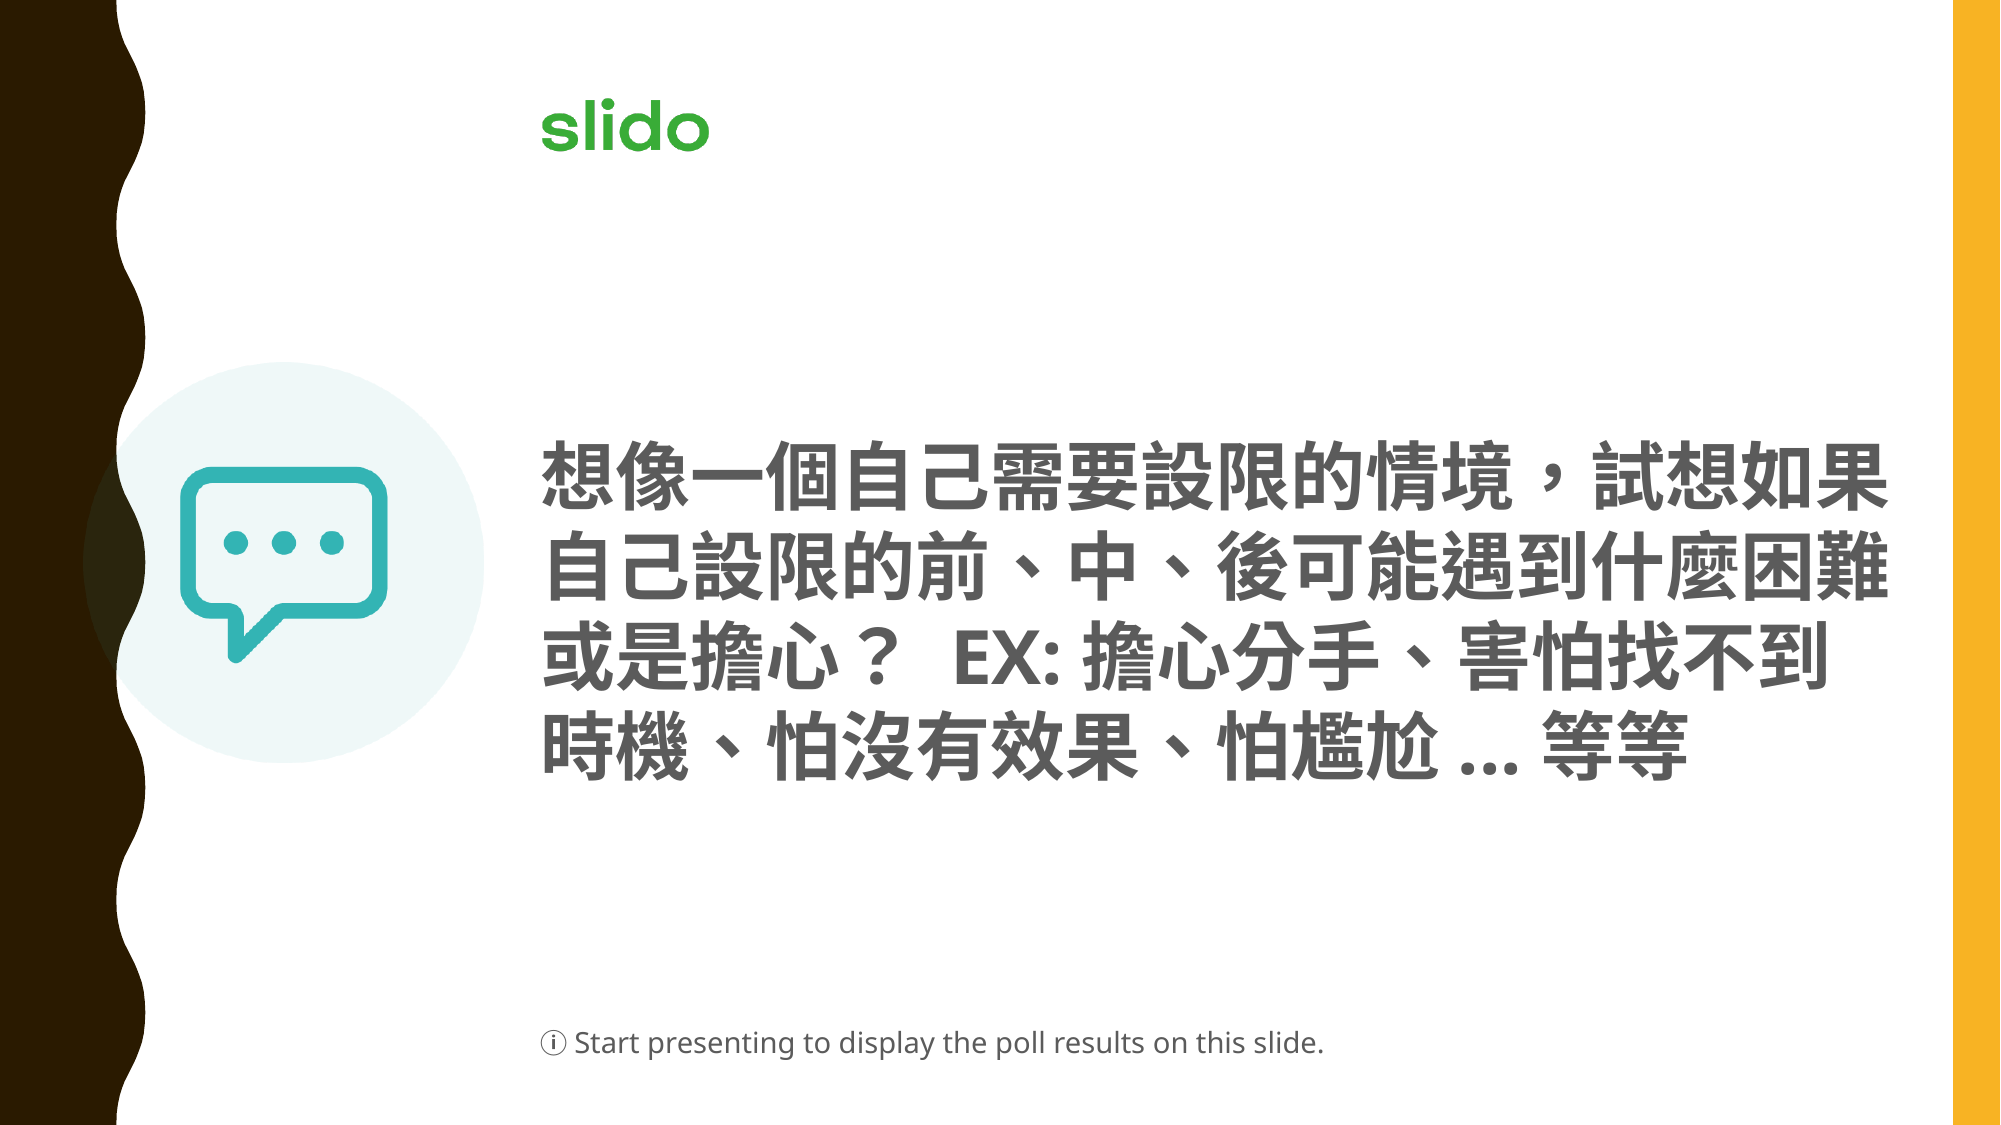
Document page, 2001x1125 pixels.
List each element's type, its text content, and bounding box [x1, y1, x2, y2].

picture [525, 83, 726, 168]
picture [83, 362, 484, 763]
text_box 想像一個自己需要設限的情境，試想如果自己設限的前、中、後可能遇到什麼困難或是擔心？ EX:擔心分手、害怕找不到時機、怕沒有效果、怕尷尬...等等 [525, 422, 1917, 703]
text_box ⓘ Start presenting to display the poll results on this slide. [525, 1000, 1958, 1084]
